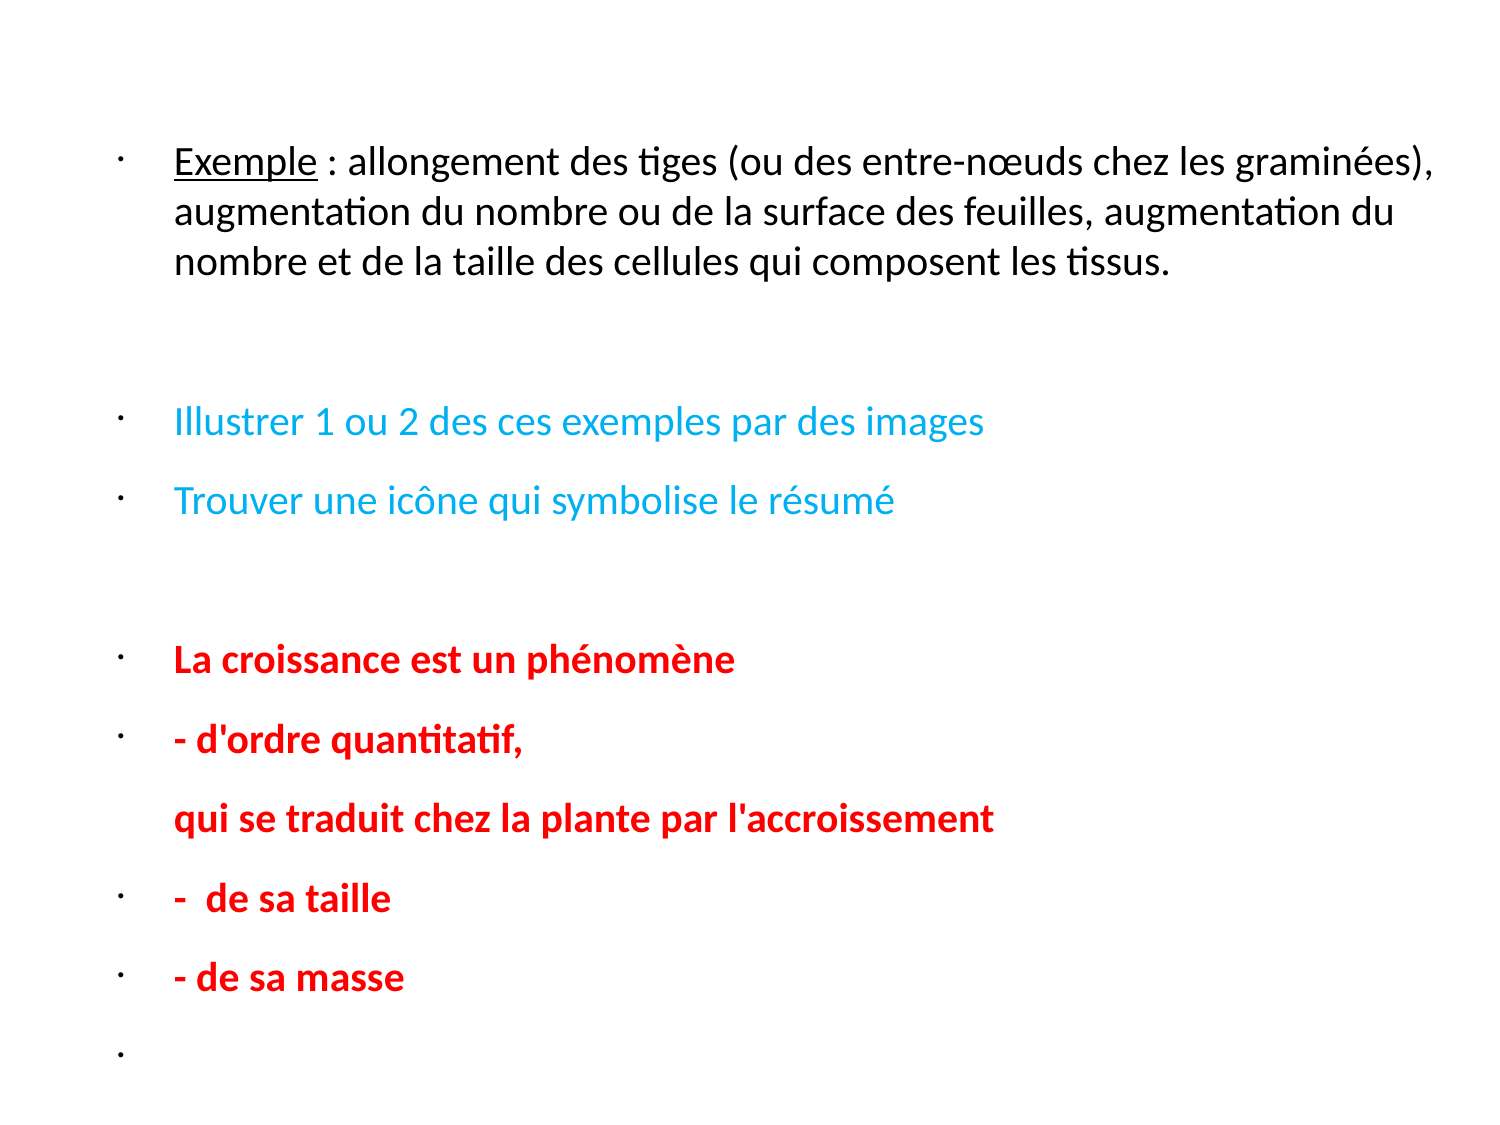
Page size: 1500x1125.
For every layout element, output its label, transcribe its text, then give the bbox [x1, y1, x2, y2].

list Exemple : allongement des tiges (ou des entre-nœuds chez les graminées), augmentation du nombre ou de la surface des feuilles, augmentation du nombre et de la taille des cellules qui composent les tissus. Illustrer 1 ou 2 des ces exemples par des images Trouver une icône qui symbolise le résumé La croissance est un phénomène - d'ordre quantitatif, qui se traduit chez la plante par l'accroissement - de sa taille - de sa masse [102, 47, 1453, 1033]
